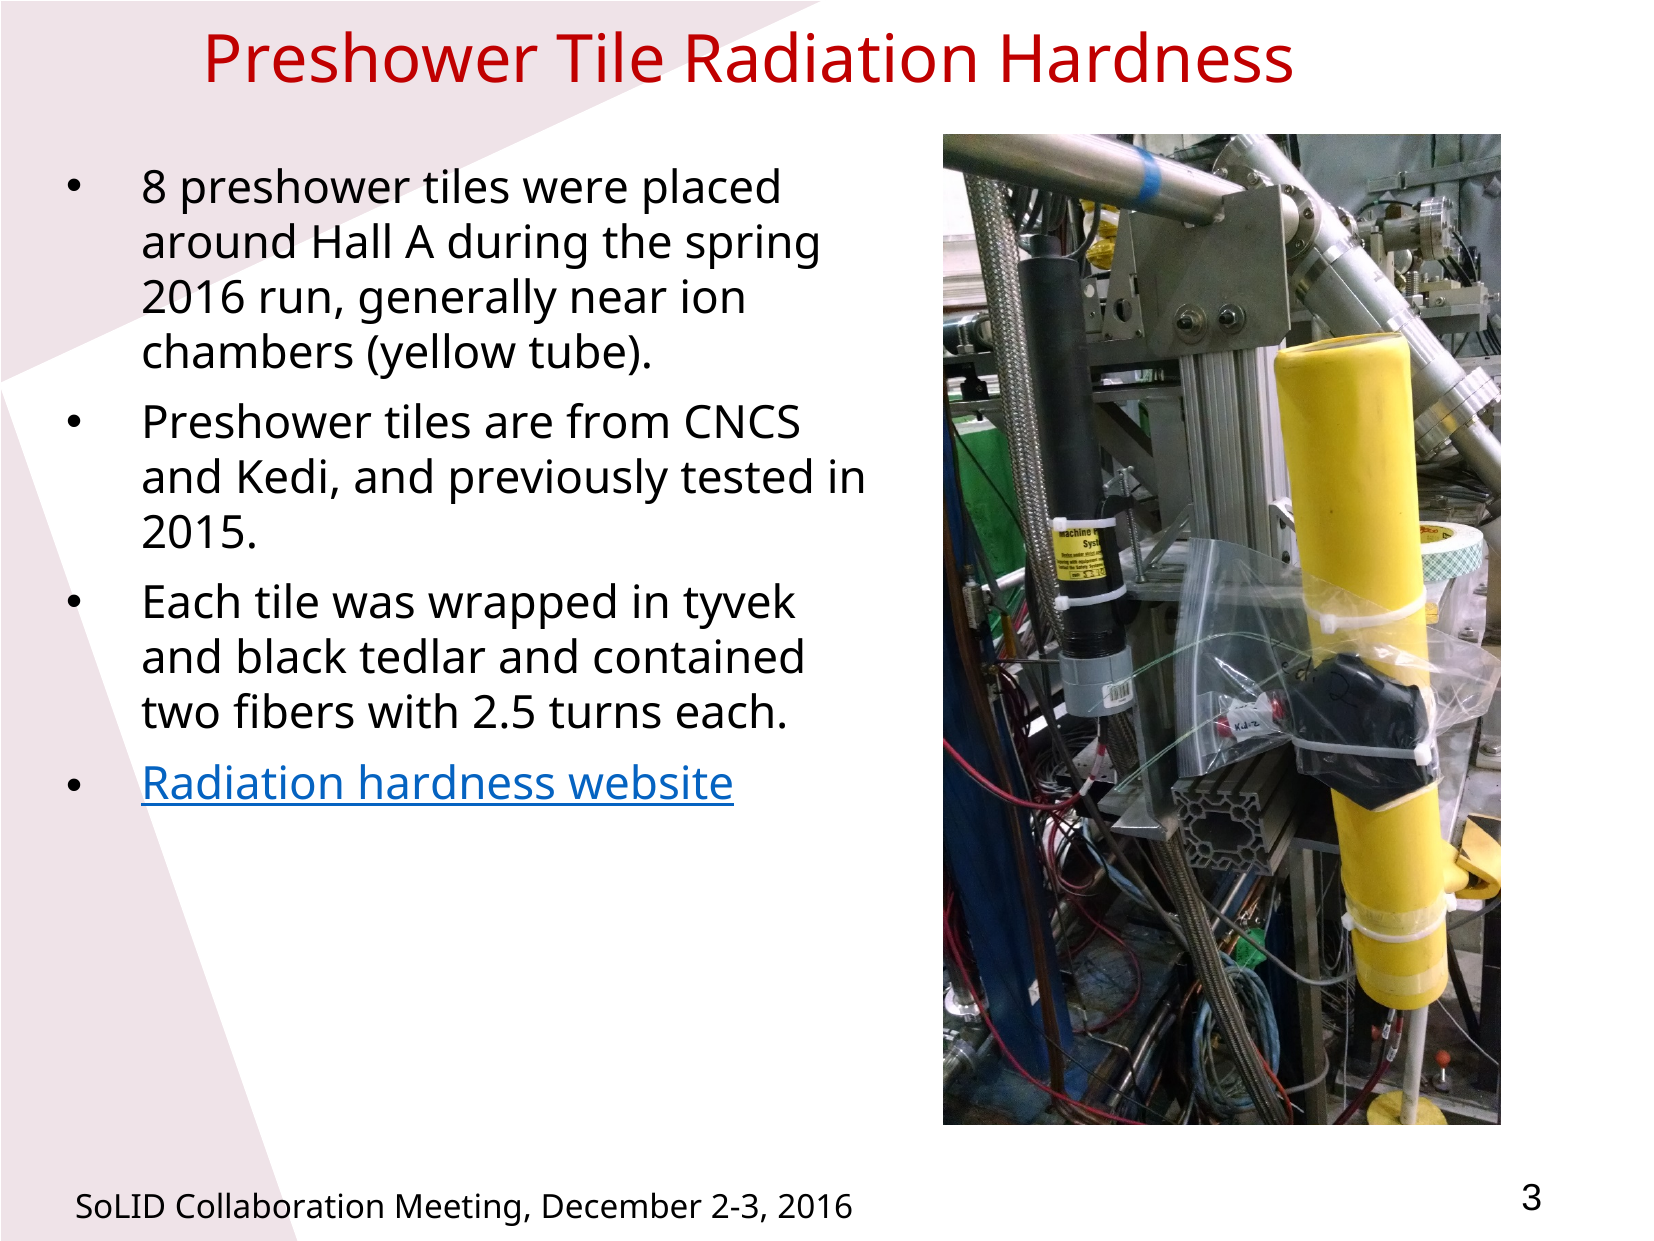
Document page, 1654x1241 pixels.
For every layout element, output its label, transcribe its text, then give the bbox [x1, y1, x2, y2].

title Preshower Tile Radiation Hardness [0, 0, 1501, 113]
text_box 8 preshower tiles were placed around Hall A during the spring 2016 run, generally near ion chambers (yellow tube). Preshower tiles are from CNCS and Kedi, and previously tested in 2015. Each tile was wrapped in tyvek and black tedlar and contained two fibers with 2.5 turns each. Radiation hardness website [37, 150, 888, 826]
picture [943, 134, 1501, 1126]
